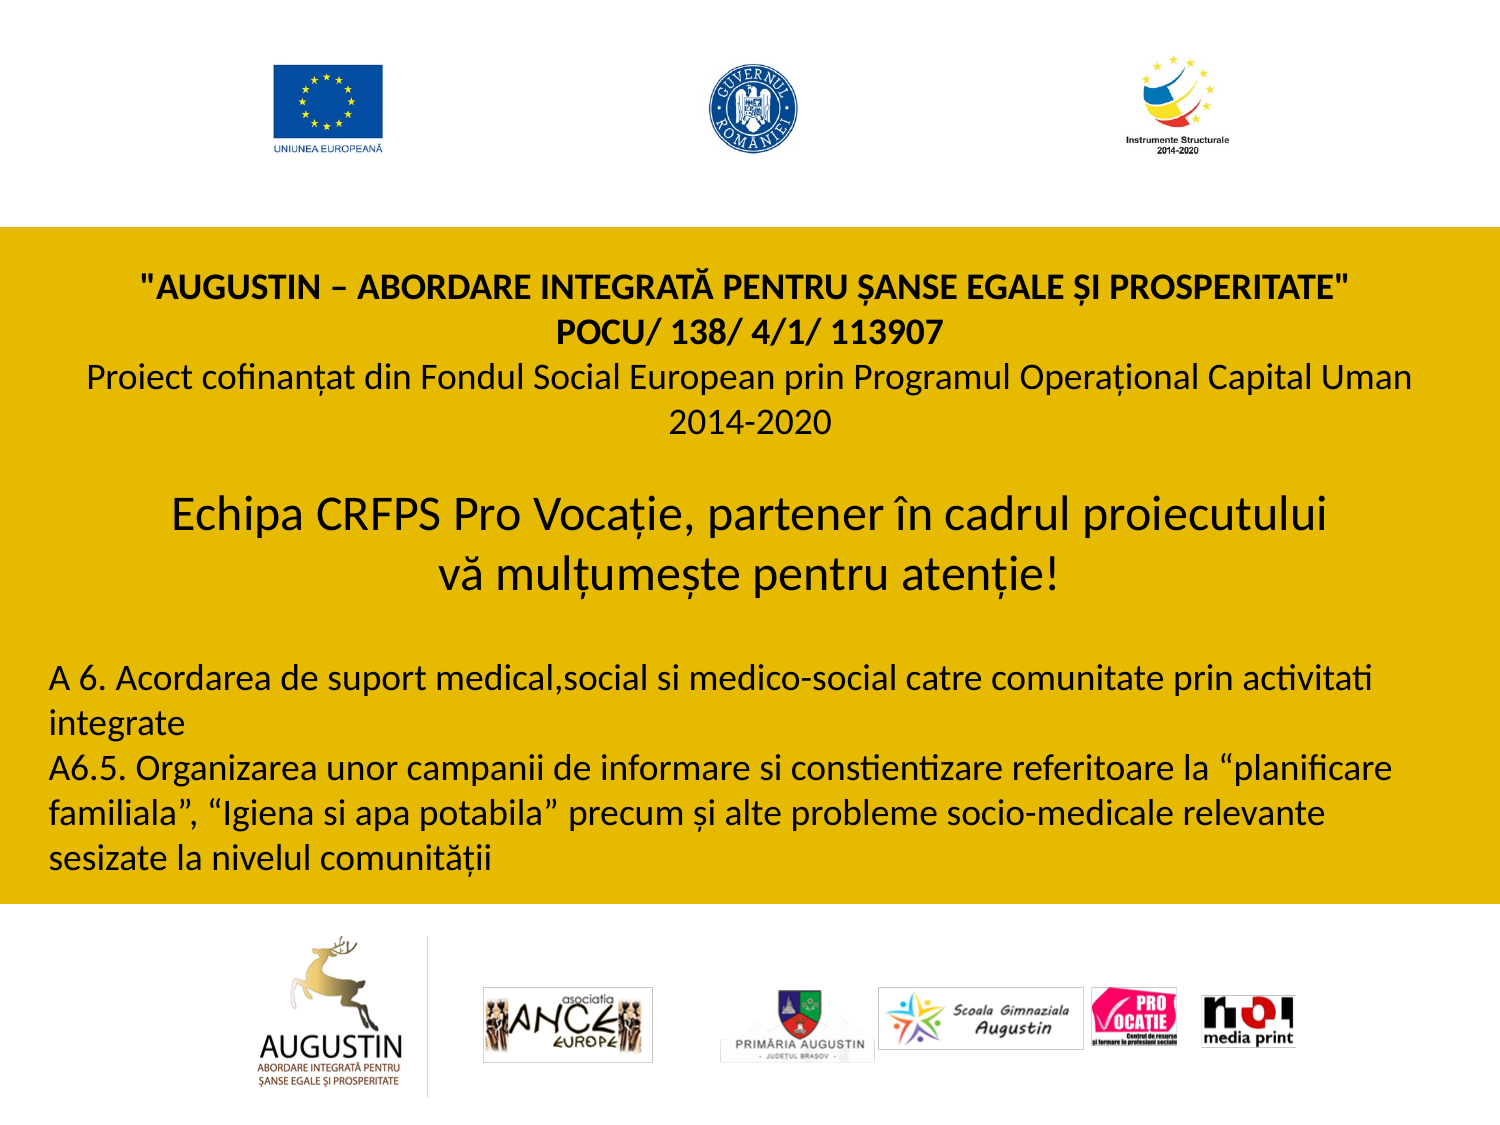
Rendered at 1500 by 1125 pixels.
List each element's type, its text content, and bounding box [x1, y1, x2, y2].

text_box A 6. Acordarea de suport medical,social si medico-social catre comunitate prin activitati integrate A6.5. Organizarea unor campanii de informare si constientizare referitoare la “planificare familiala”, “Igiena si apa potabila” precum și alte probleme socio-medicale relevante sesizate la nivelul comunității [33, 645, 1433, 888]
text_box [0, 0, 1500, 227]
text_box [0, 904, 1500, 1125]
picture [262, 46, 1238, 161]
text_box Echipa CRFPS Pro Vocație, partener în cadrul proiecutului vă mulțumește pentru atenție! [149, 472, 1351, 610]
text_box "AUGUSTIN – ABORDARE INTEGRATĂ PENTRU ȘANSE EGALE ȘI PROSPERITATE" POCU/ 138/ 4/1/ 113907 Proiect cofinanțat din Fondul Social European prin Programul Operațional Capital Uman 2014-2020 [46, 254, 1454, 452]
picture [233, 936, 1296, 1098]
